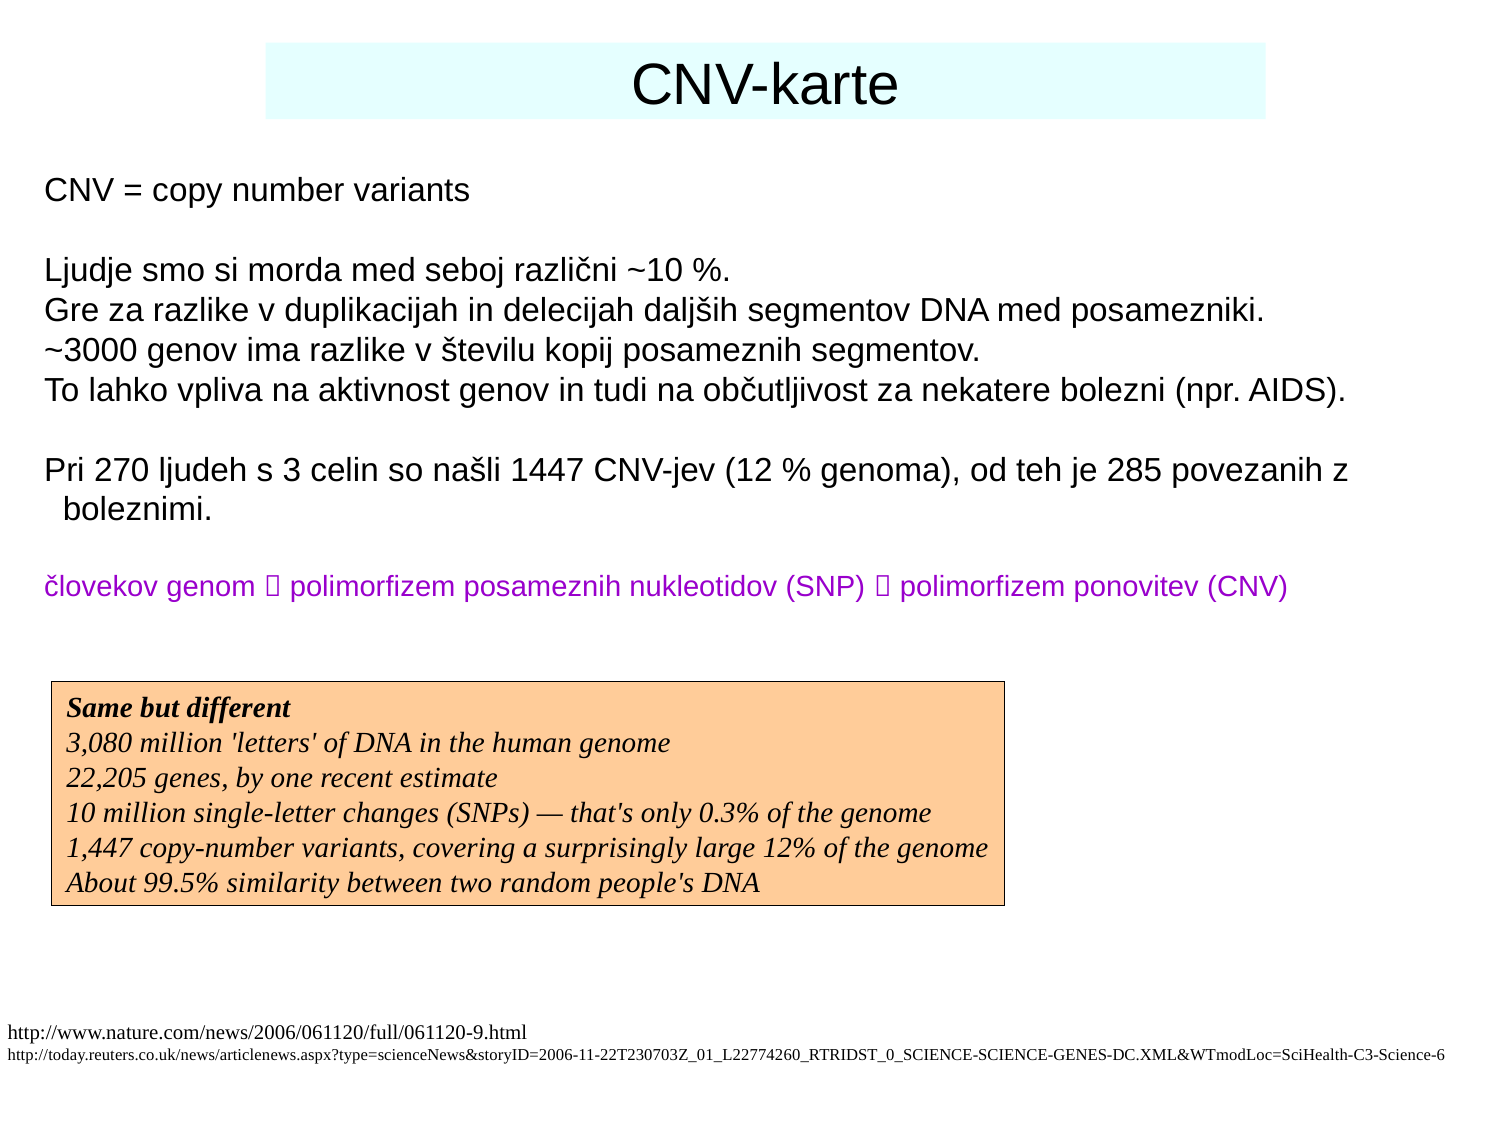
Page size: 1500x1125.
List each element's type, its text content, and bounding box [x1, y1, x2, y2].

text_box CNV = copy number variants Ljudje smo si morda med seboj različni ~10 %. Gre za razlike v duplikacijah in delecijah daljših segmentov DNA med posamezniki. ~3000 genov ima razlike v številu kopij posameznih segmentov. To lahko vpliva na aktivnost genov in tudi na občutljivost za nekatere bolezni (npr. AIDS). Pri 270 ljudeh s 3 celin so našli 1447 CNV-jev (12 % genoma), od teh je 285 povezanih z boleznimi. človekov genom  polimorfizem posameznih nukleotidov (SNP)  polimorfizem ponovitev (CNV) [29, 160, 1500, 685]
text_box http://www.nature.com/news/2006/061120/full/061120-9.html http://today.reuters.co.uk/news/articlenews.aspx?type=scienceNews&storyID=2006-11-22T230703Z_01_L22774260_RTRIDST_0_SCIENCE-SCIENCE-GENES-DC.XML&WTmodLoc=SciHealth-C3-Science-6 [0, 1011, 1463, 1072]
text_box CNV-karte [265, 42, 1266, 120]
text_box Same but different 3,080 million 'letters' of DNA in the human genome 22,205 genes, by one recent estimate 10 million single-letter changes (SNPs) — that's only 0.3% of the genome 1,447 copy-number variants, covering a surprisingly large 12% of the genome About 99.5% similarity between two random people's DNA [51, 681, 1005, 906]
